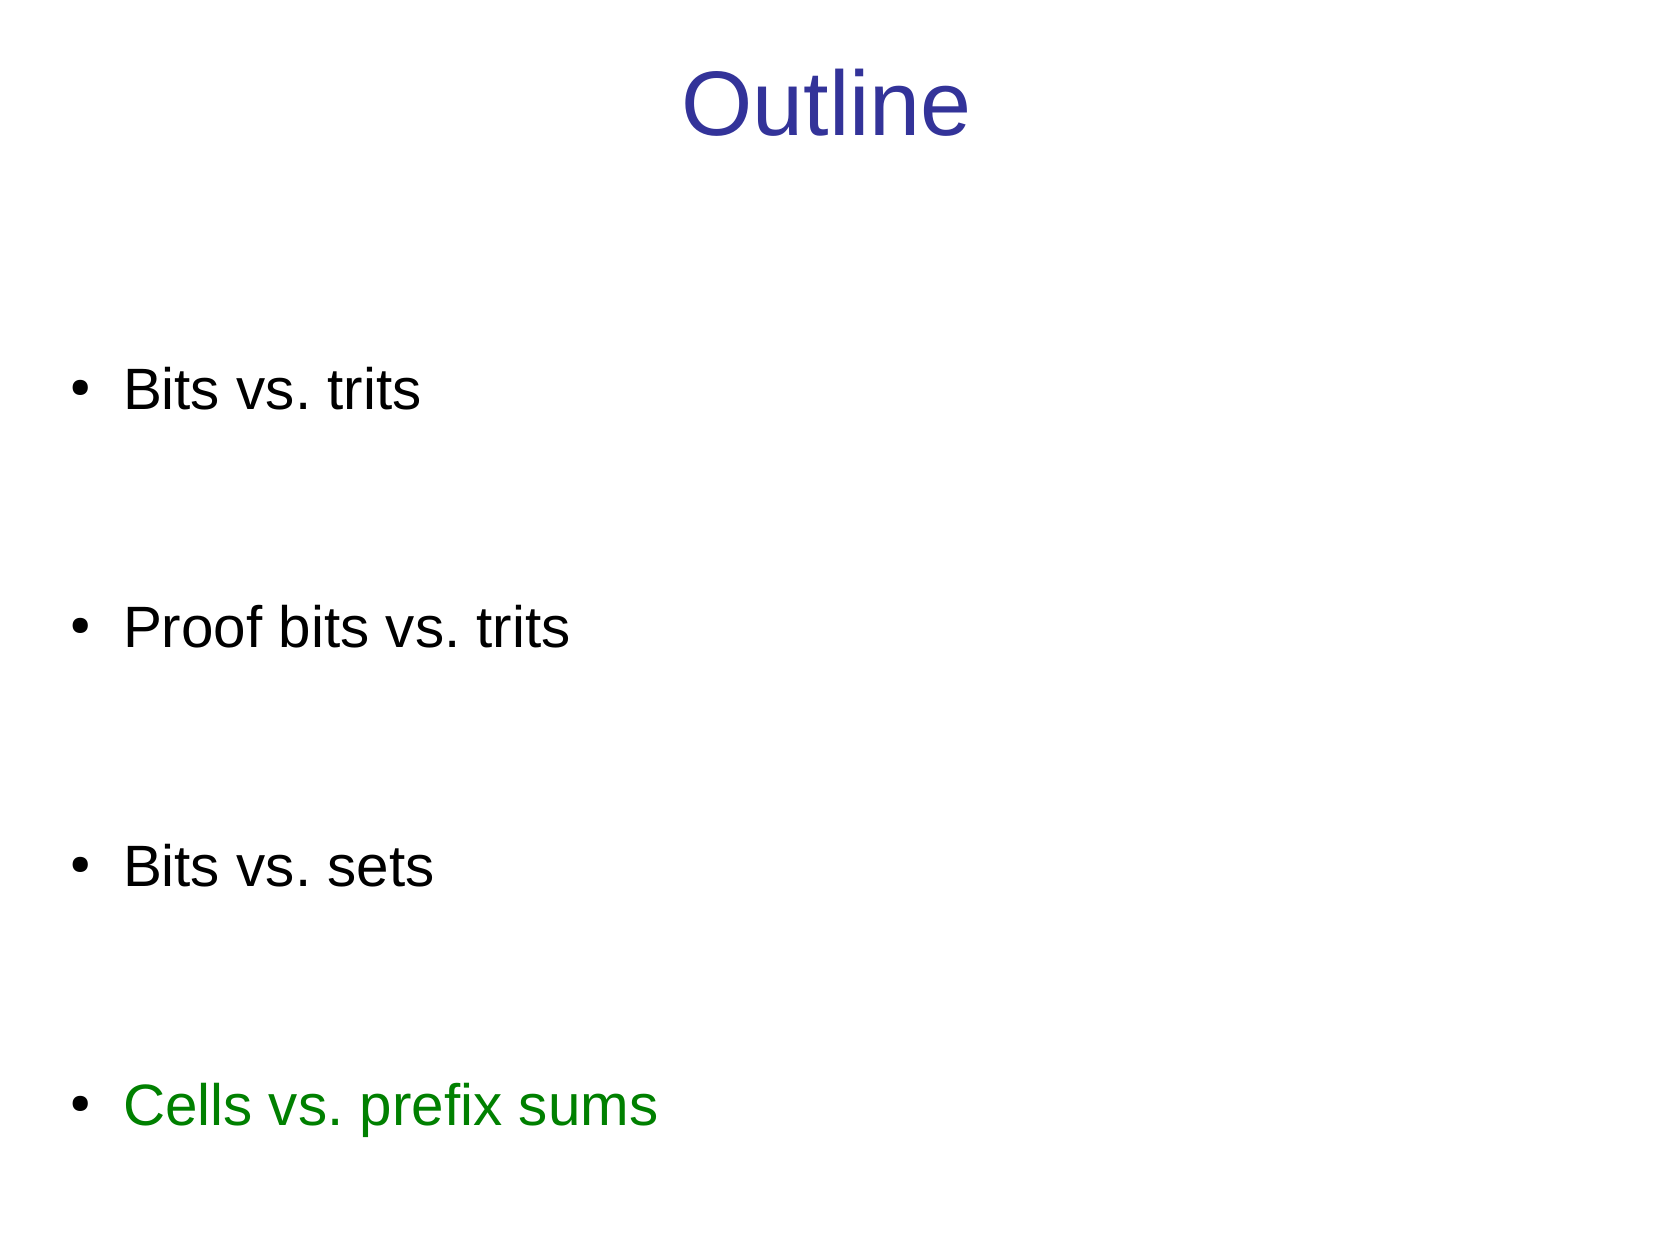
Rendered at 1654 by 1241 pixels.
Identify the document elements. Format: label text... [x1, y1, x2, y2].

list Bits vs. trits Proof bits vs. trits Bits vs. sets Cells vs. prefix sums [37, 110, 1654, 1238]
title Outline [124, 0, 1530, 208]
